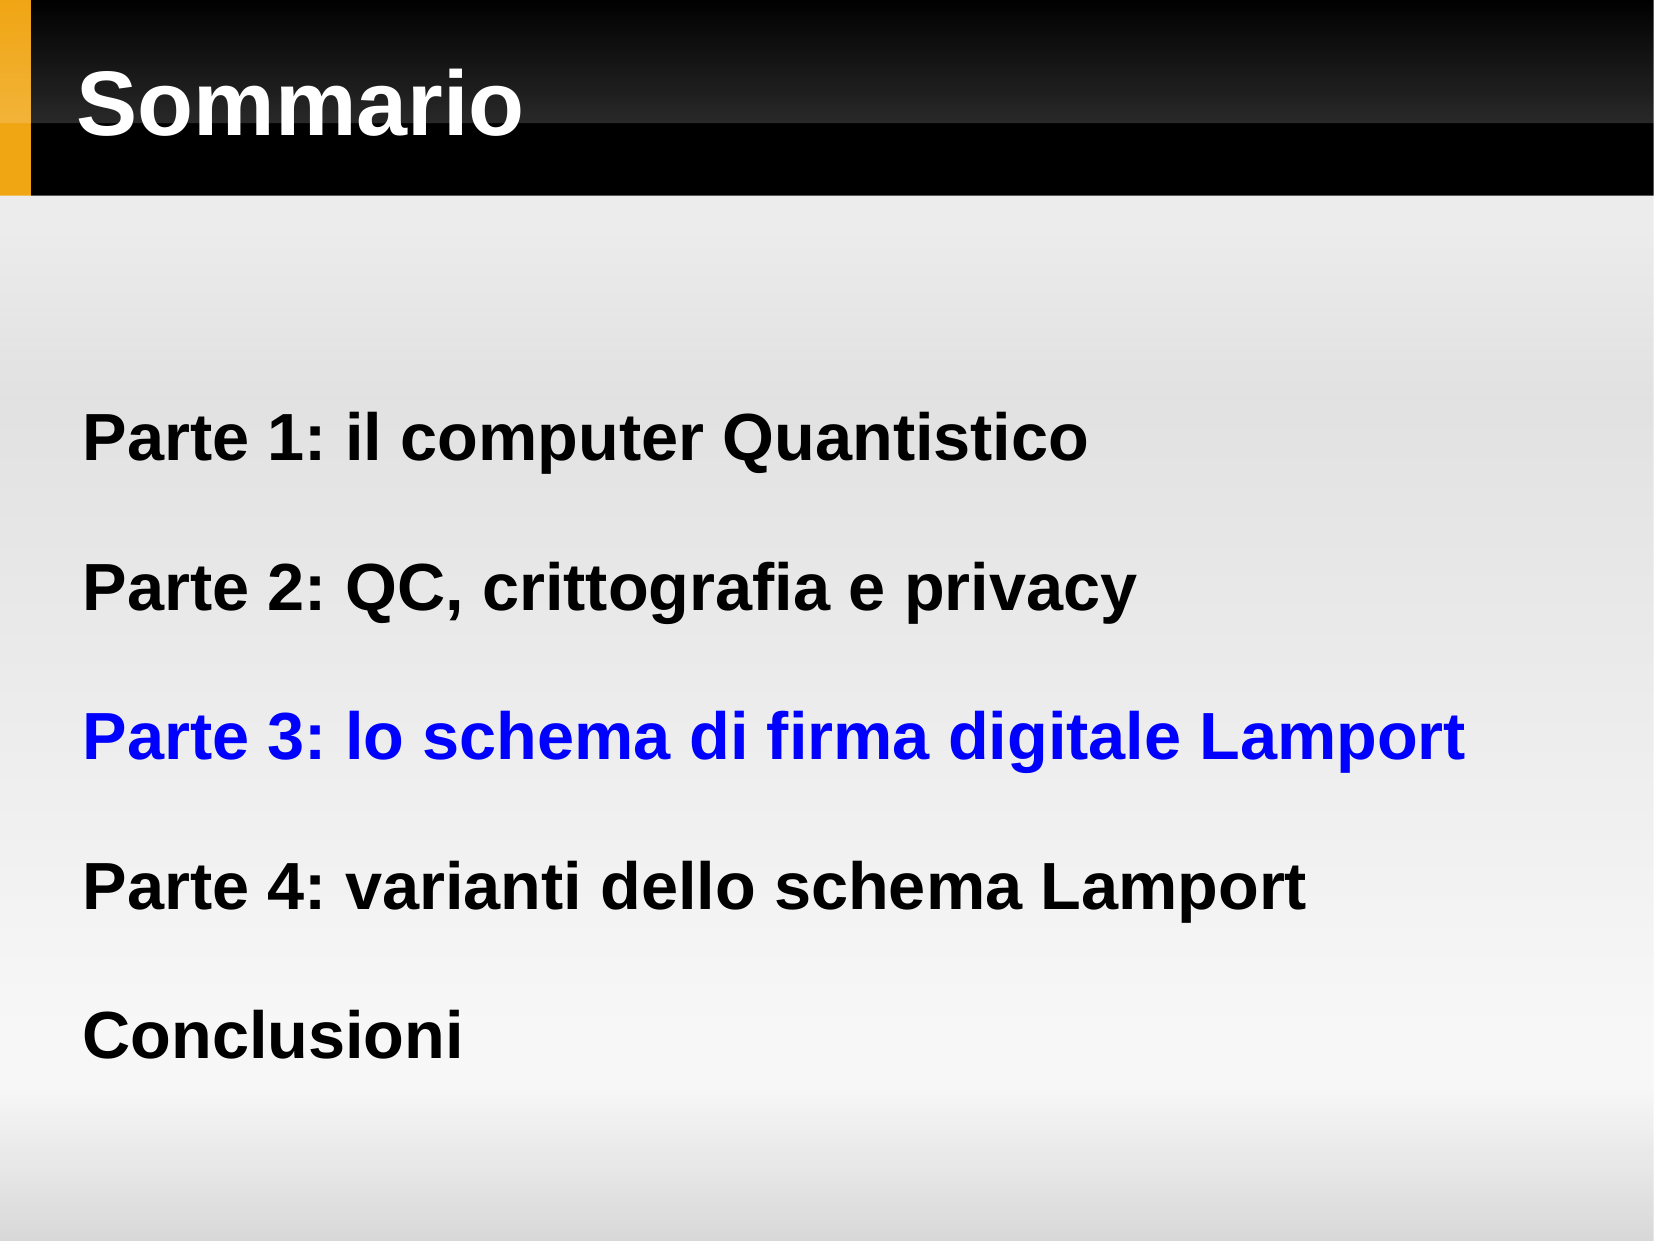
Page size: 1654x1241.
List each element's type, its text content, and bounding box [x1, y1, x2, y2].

picture [0, 0, 1654, 1241]
title Sommario [76, 7, 1565, 200]
subtitle Parte 1: il computer Quantistico Parte 2: QC, crittografia e privacy Parte 3: lo schema di firma digitale Lamport Parte 4: varianti dello schema Lamport Conclusioni [82, 297, 1571, 1102]
